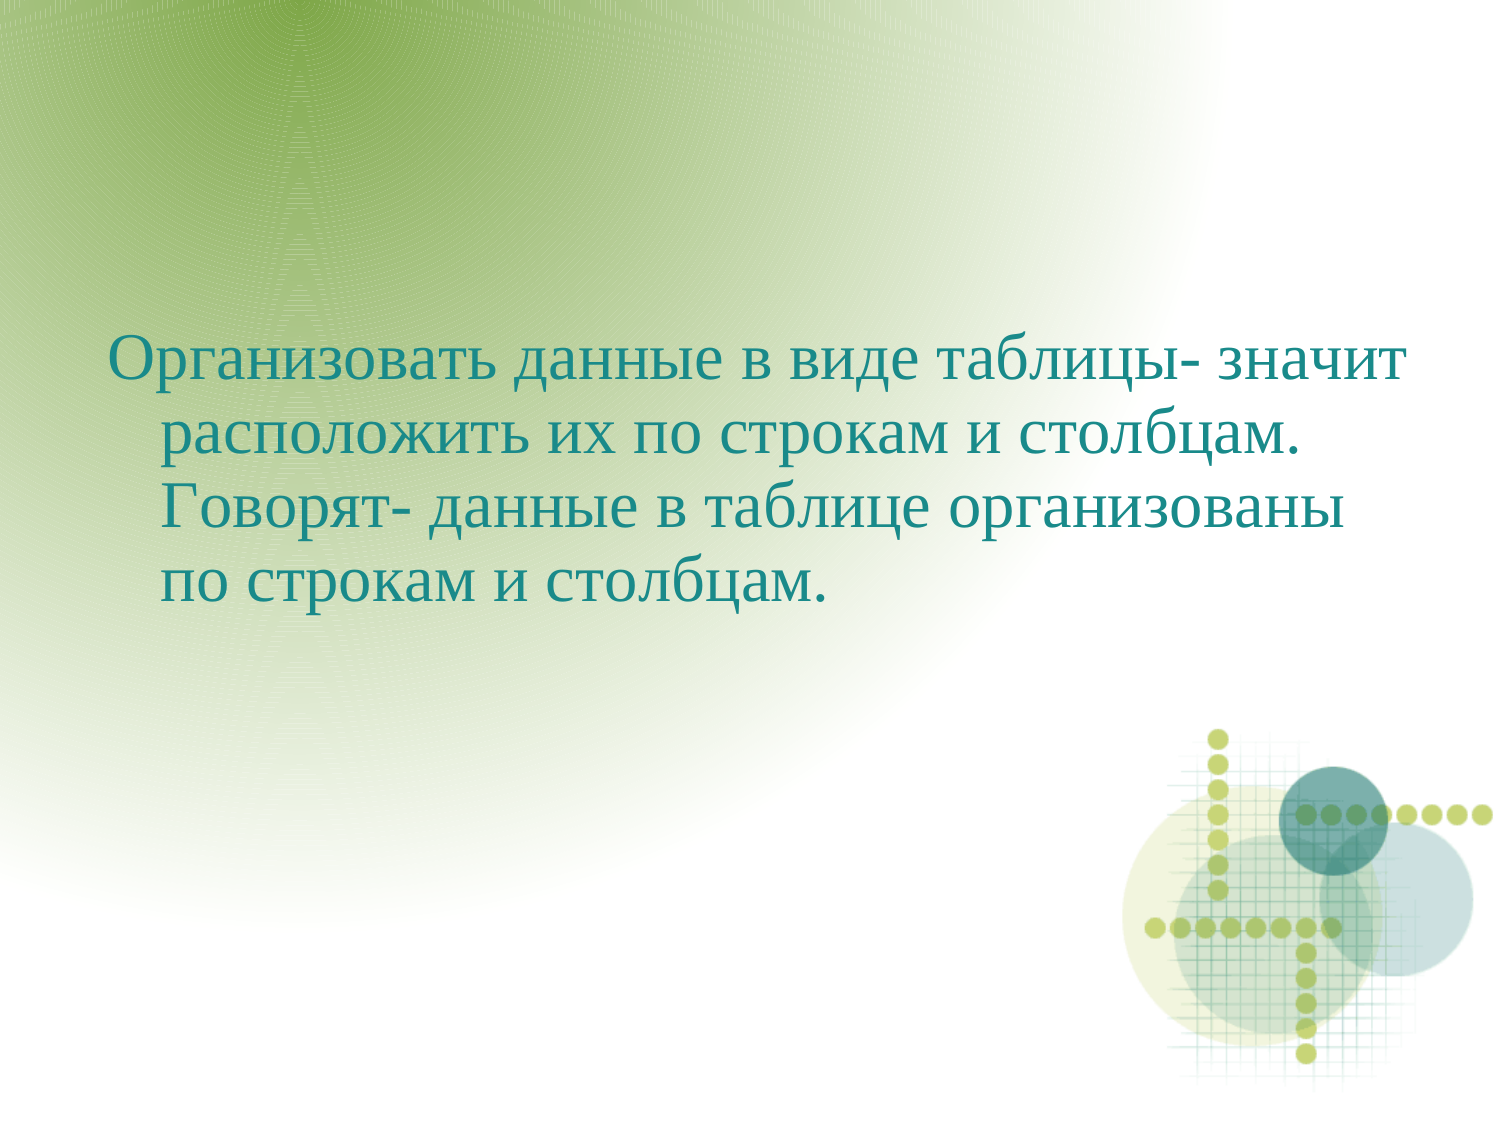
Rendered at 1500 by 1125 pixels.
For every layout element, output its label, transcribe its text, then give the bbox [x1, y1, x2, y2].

list Организовать данные в виде таблицы- значит расположить их по строкам и столбцам. Говорят- данные в таблице организованы по строкам и столбцам. [75, 312, 1426, 988]
picture [1110, 718, 1500, 1098]
title [75, 47, 1426, 276]
